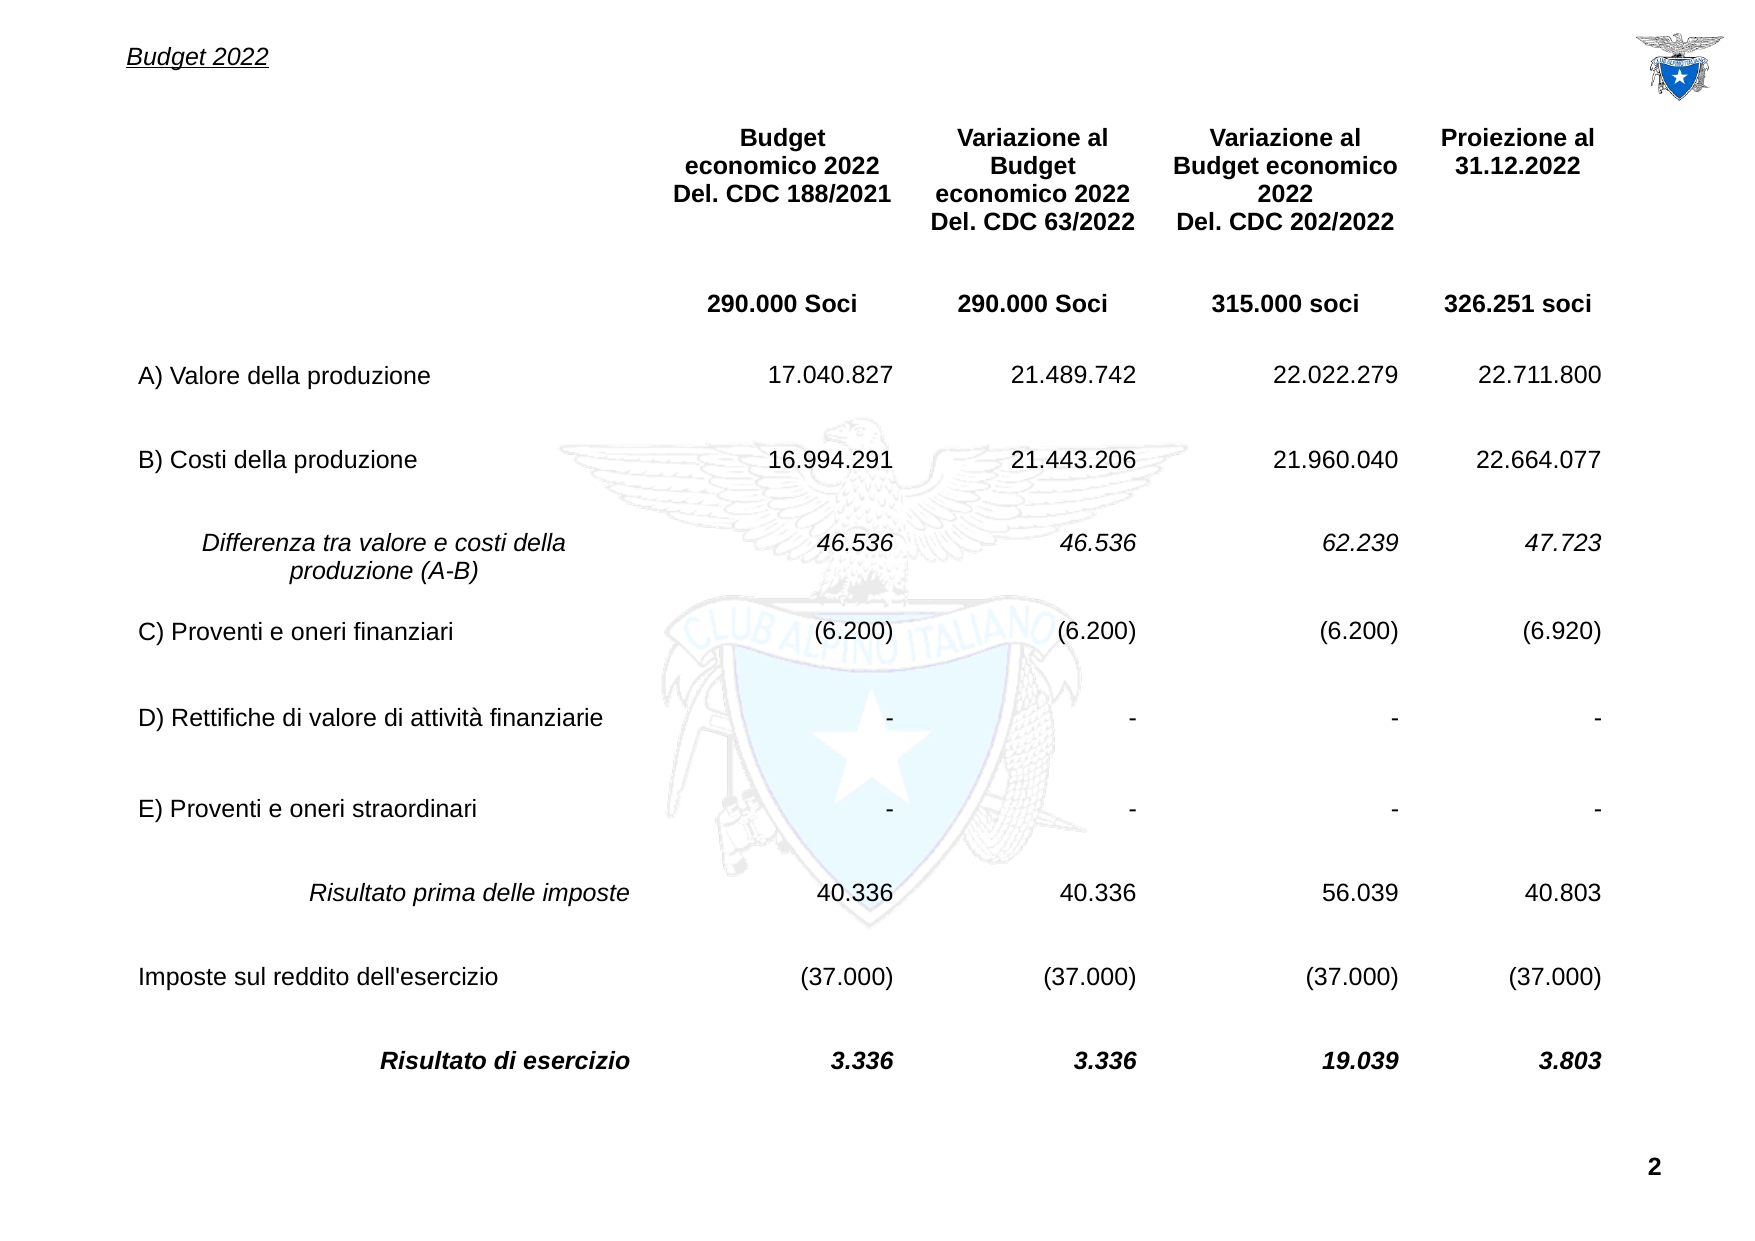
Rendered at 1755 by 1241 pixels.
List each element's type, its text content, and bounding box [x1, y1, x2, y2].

table_cell 40.336 [648, 871, 906, 954]
table_cell 22.664.077 [1411, 437, 1614, 521]
table_cell 3.803 [1411, 1038, 1614, 1125]
table_cell Risultato prima delle imposte [121, 871, 648, 954]
table_cell (6.200) [1149, 609, 1411, 695]
table_cell - [648, 787, 906, 871]
table_cell A) Valore della produzione [121, 353, 648, 437]
table_cell - [1149, 695, 1411, 787]
table_cell (37.000) [1411, 954, 1614, 1038]
table_cell 3.336 [648, 1038, 906, 1125]
table_cell 40.803 [1411, 871, 1614, 954]
table_cell (6.200) [648, 609, 906, 695]
table_header [121, 115, 648, 282]
table_cell - [1411, 787, 1614, 871]
table_cell 21.443.206 [906, 437, 1149, 521]
table_cell [121, 282, 648, 353]
table_cell 46.536 [648, 521, 906, 609]
text_box Budget 2022 [50, 35, 346, 82]
table_cell (37.000) [1149, 954, 1411, 1038]
table_cell 3.336 [906, 1038, 1149, 1125]
table_header Variazione al Budget economico 2022 Del. CDC 63/2022 [906, 115, 1149, 282]
table_cell Imposte sul reddito dell'esercizio [121, 954, 648, 1038]
table_cell 56.039 [1149, 871, 1411, 954]
table_cell (6.920) [1411, 609, 1614, 695]
table_cell E) Proventi e oneri straordinari [121, 787, 648, 871]
table_cell 315.000 soci [1149, 282, 1411, 353]
table_cell Differenza tra valore e costi della produzione (A-B) [121, 521, 648, 609]
table_header Proiezione al 31.12.2022 [1411, 115, 1614, 282]
table_cell - [906, 695, 1149, 787]
table_cell - [648, 695, 906, 787]
table_cell (6.200) [906, 609, 1149, 695]
table_cell 46.536 [906, 521, 1149, 609]
table_cell 62.239 [1149, 521, 1411, 609]
table_cell 17.040.827 [648, 353, 906, 437]
table_cell 21.960.040 [1149, 437, 1411, 521]
table_cell 47.723 [1411, 521, 1614, 609]
table_cell 290.000 Soci [906, 282, 1149, 353]
table_cell 40.336 [906, 871, 1149, 954]
table_cell B) Costi della produzione [121, 437, 648, 521]
table_cell 290.000 Soci [648, 282, 906, 353]
table_header Budget economico 2022 Del. CDC 188/2021 [648, 115, 906, 282]
table_cell D) Rettifiche di valore di attività finanziarie [121, 695, 648, 787]
table_cell - [1149, 787, 1411, 871]
table_cell 22.022.279 [1149, 353, 1411, 437]
text_box 2 [1632, 1144, 1681, 1191]
table_cell (37.000) [648, 954, 906, 1038]
table_cell 16.994.291 [648, 437, 906, 521]
table_cell 21.489.742 [906, 353, 1149, 437]
table_cell 19.039 [1149, 1038, 1411, 1125]
table_cell 326.251 soci [1411, 282, 1614, 353]
table_cell 22.711.800 [1411, 353, 1614, 437]
table_cell Risultato di esercizio [121, 1038, 648, 1125]
table_cell C) Proventi e oneri finanziari [121, 609, 648, 695]
table_cell - [1411, 695, 1614, 787]
picture [1632, 29, 1728, 108]
table_cell - [906, 787, 1149, 871]
table_cell (37.000) [906, 954, 1149, 1038]
table_header Variazione al Budget economico 2022 Del. CDC 202/2022 [1149, 115, 1411, 282]
